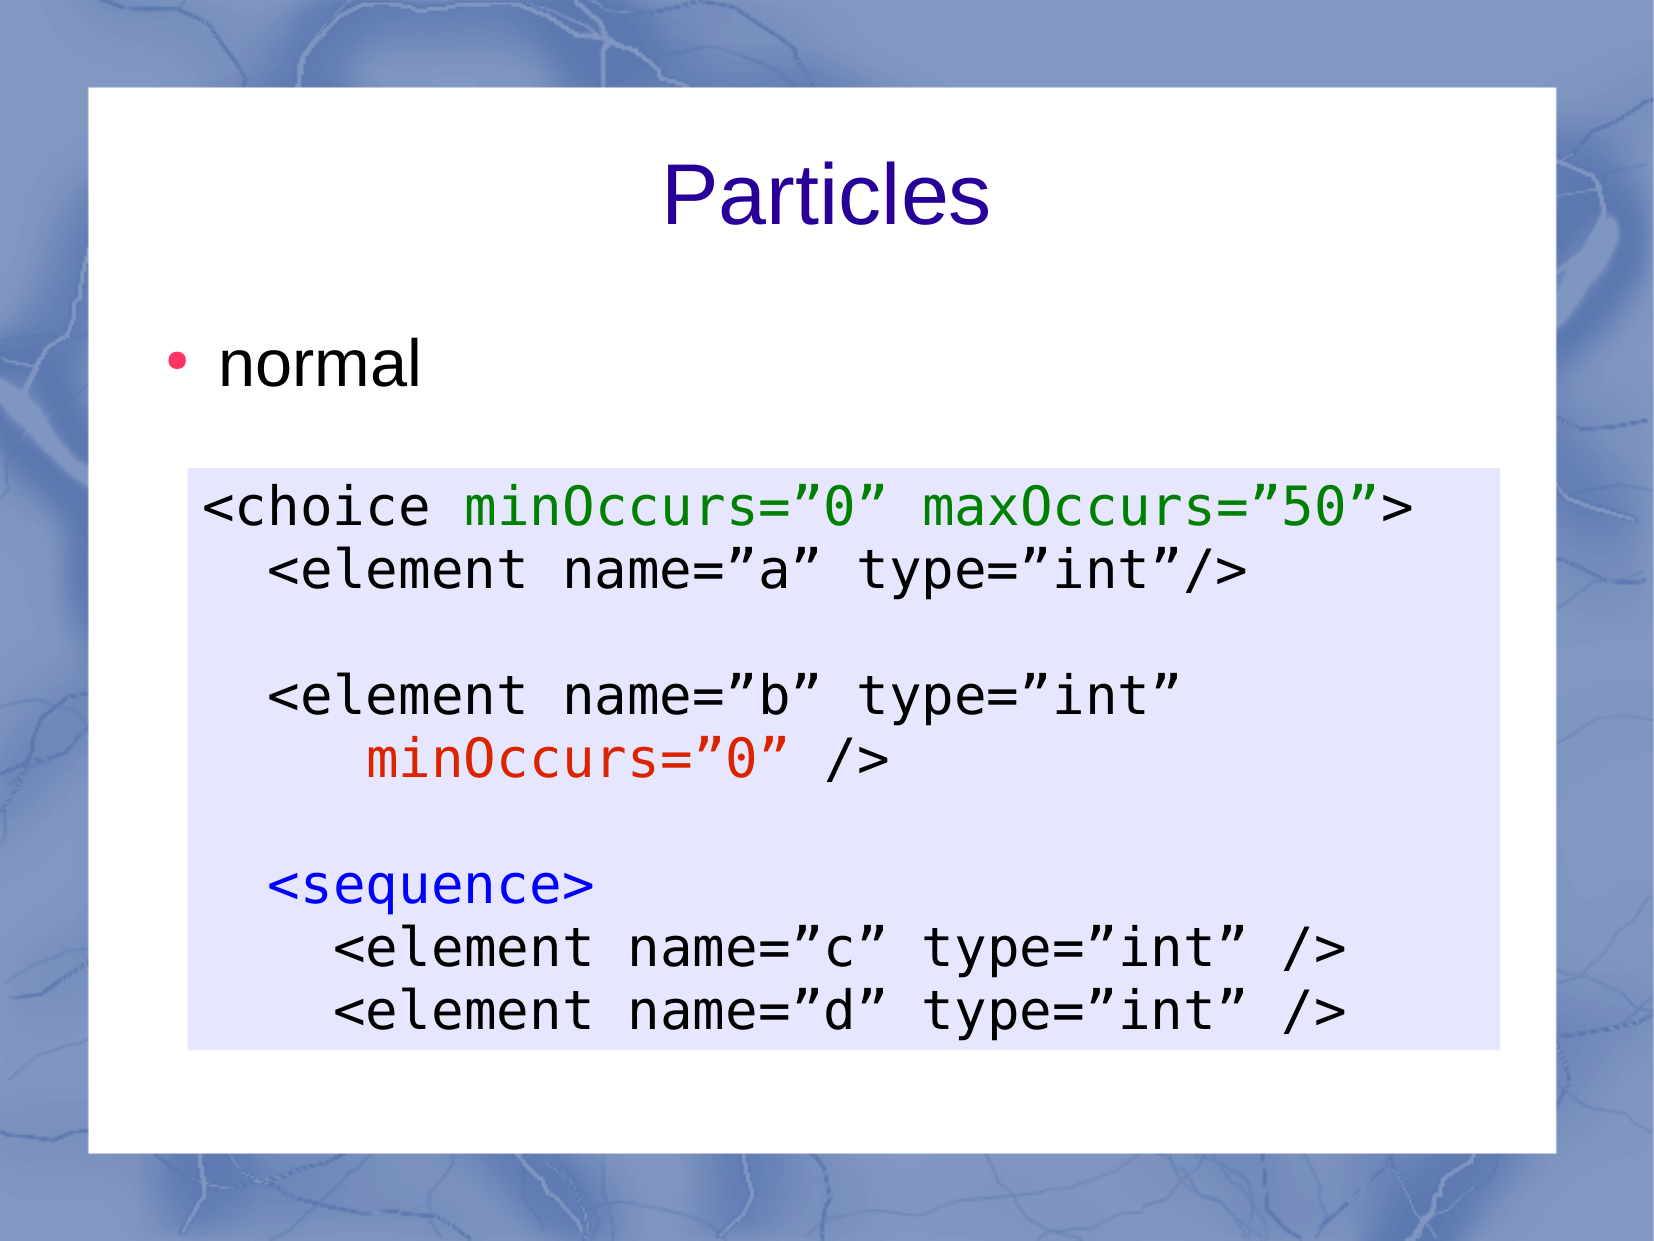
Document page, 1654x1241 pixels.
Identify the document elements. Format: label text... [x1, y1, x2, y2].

title Particles [118, 90, 1536, 298]
picture [0, 0, 1654, 1241]
text_box <choice minOccurs=”0” maxOccurs=”50”> <element name=”a” type=”int”/> <element name=”b” type=”int” minOccurs=”0” /> <sequence> <element name=”c” type=”int” /> <element name=”d” type=”int” /> [187, 468, 1501, 1051]
list normal [147, 325, 1506, 1232]
